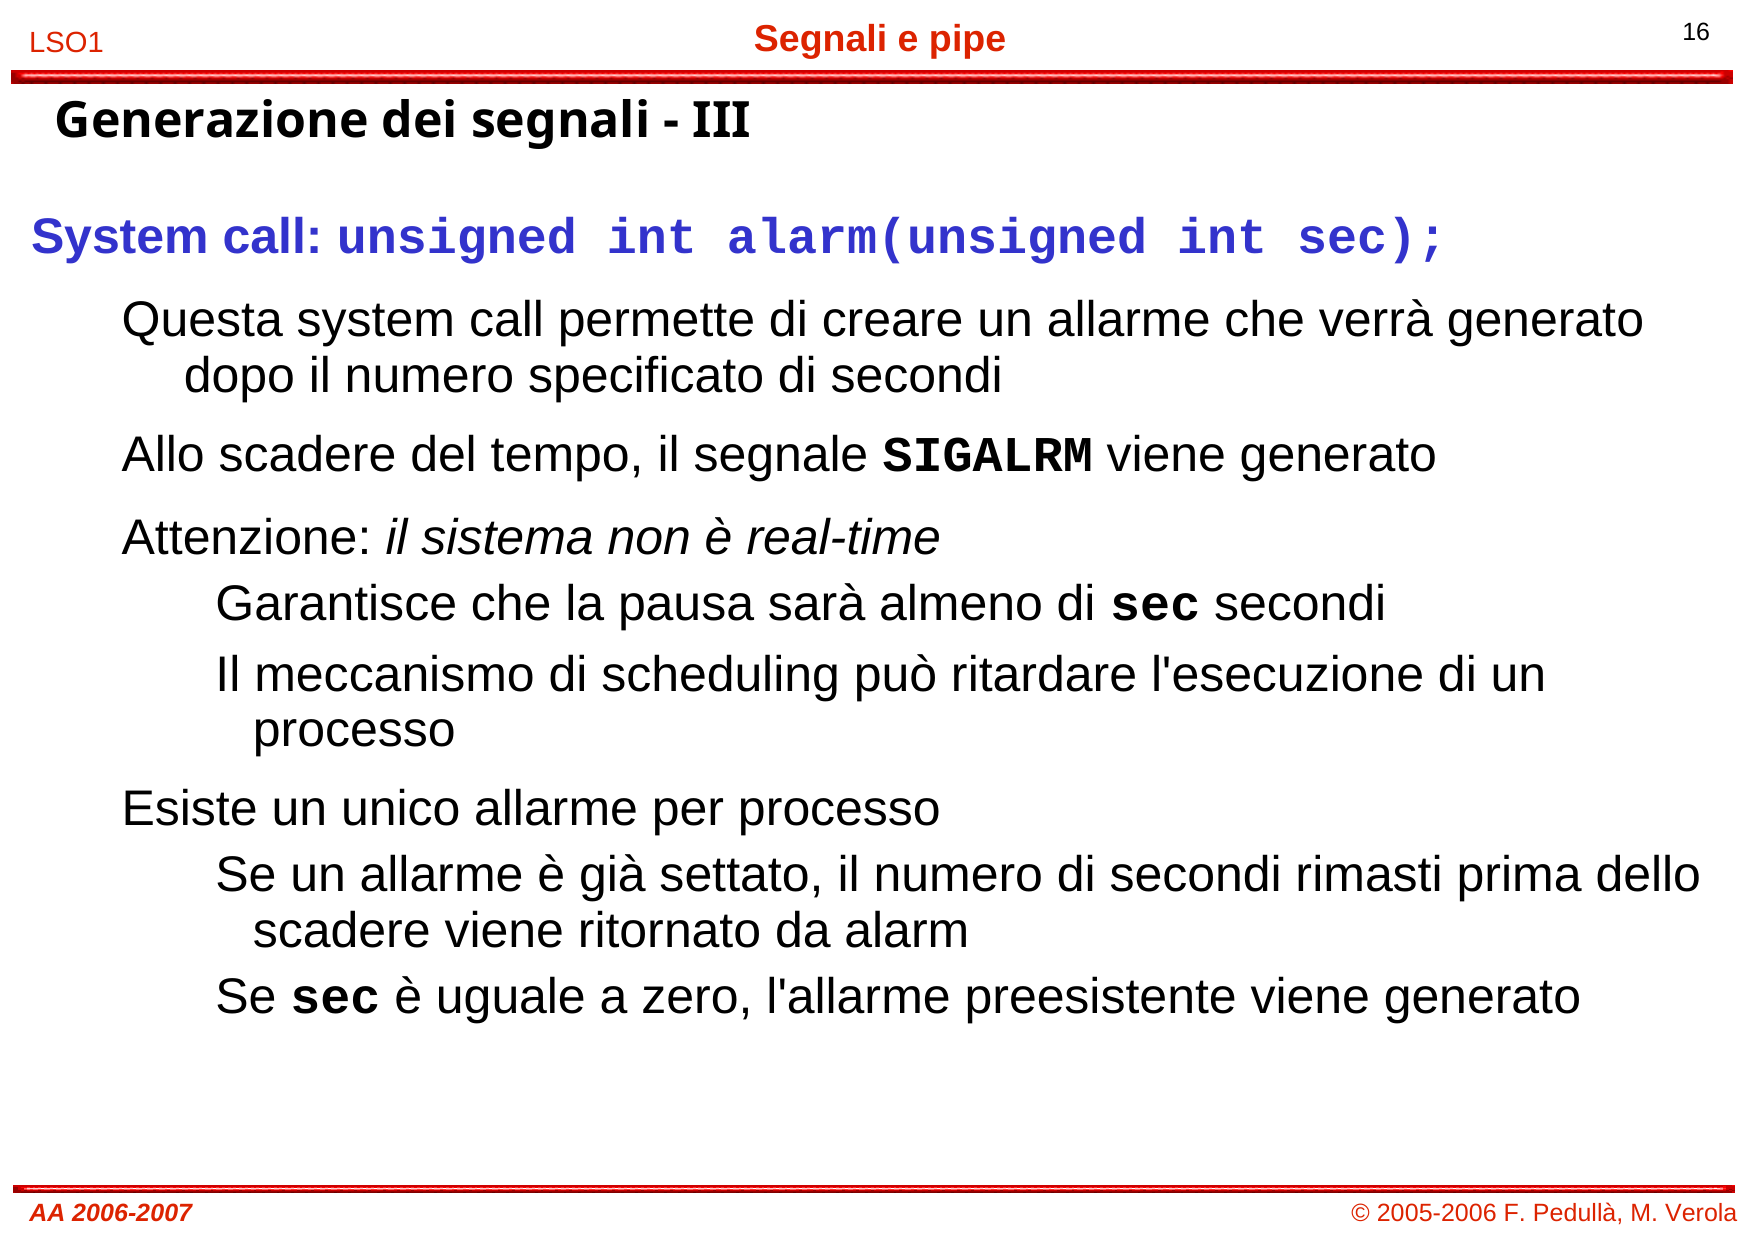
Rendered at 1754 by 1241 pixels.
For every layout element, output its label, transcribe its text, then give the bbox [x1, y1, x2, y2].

picture [11, 70, 1733, 84]
list System call: unsigned int alarm(unsigned int sec); Questa system call permette di creare un allarme che verrà generato dopo il numero specificato di secondi Allo scadere del tempo, il segnale SIGALRM viene generato Attenzione: il sistema non è real-time Garantisce che la pausa sarà almeno di sec secondi Il meccanismo di scheduling può ritardare l'esecuzione di un processo Esiste un unico allarme per processo Se un allarme è già settato, il numero di secondi rimasti prima dello scadere viene ritornato da alarm Se sec è uguale a zero, l'allarme preesistente viene generato [13, 200, 1737, 1064]
title Generazione dei segnali - III [40, 72, 1714, 168]
picture [13, 1185, 1735, 1193]
